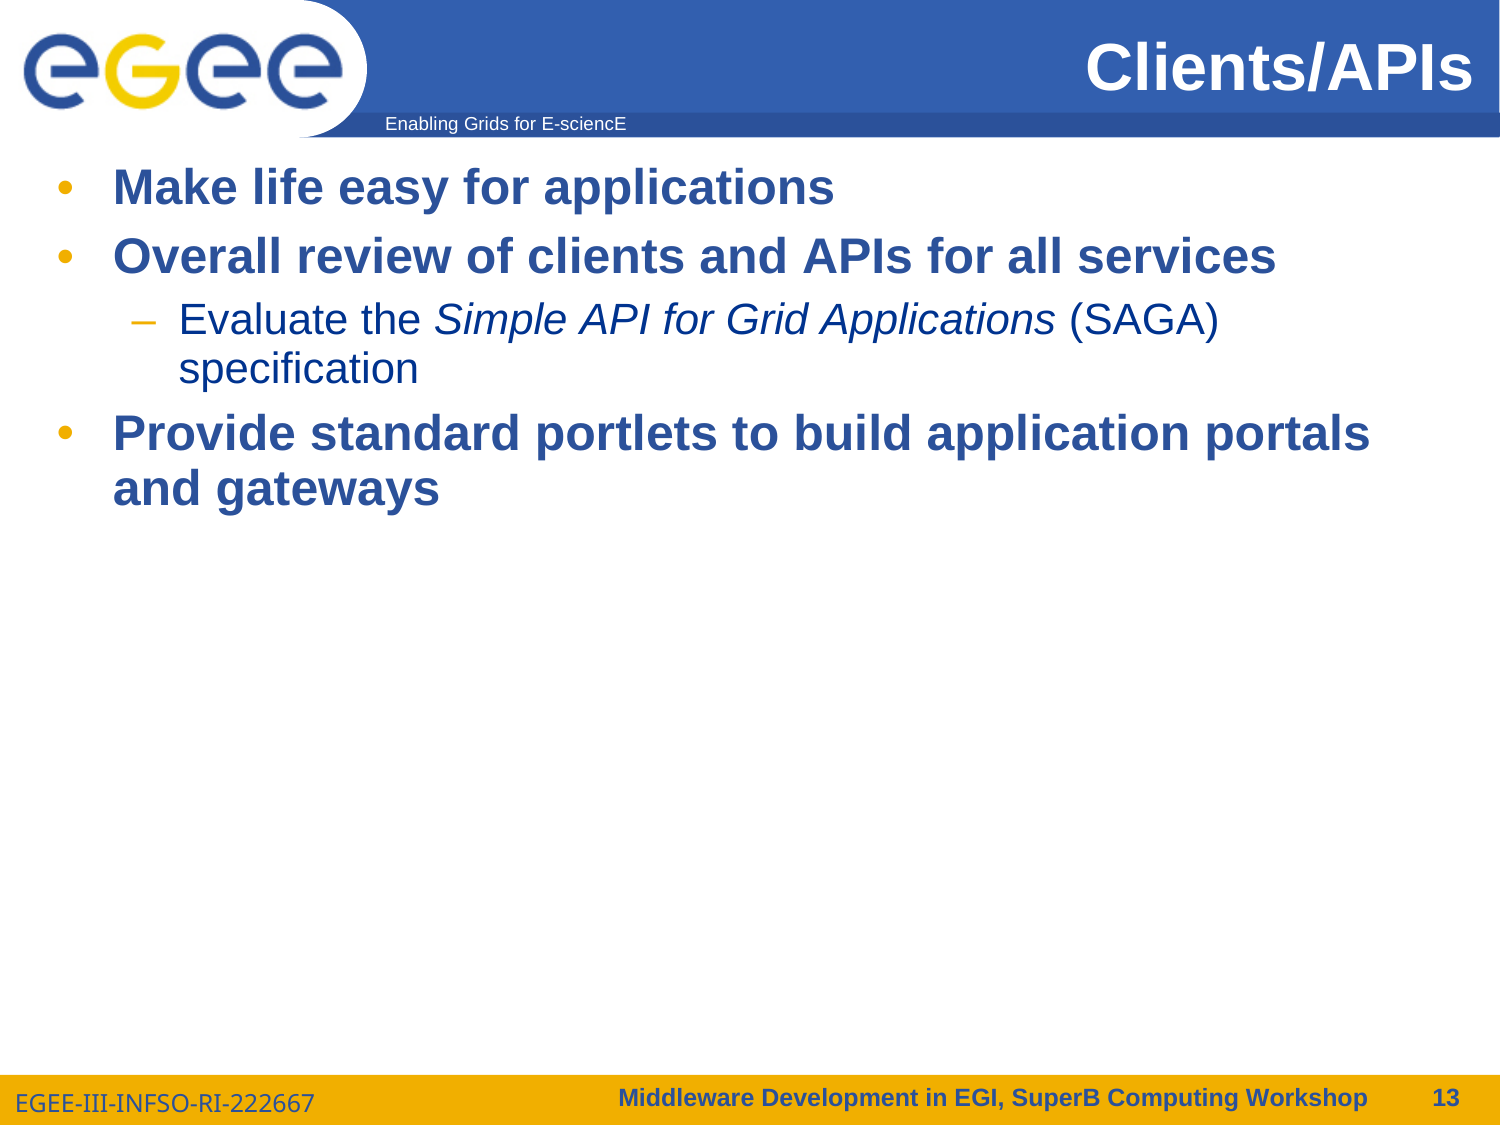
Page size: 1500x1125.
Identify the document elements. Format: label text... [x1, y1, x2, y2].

list Make life easy for applications Overall review of clients and APIs for all services Evaluate the Simple API for Grid Applications (SAGA) specification Provide standard portlets to build application portals and gateways [56, 159, 1466, 888]
picture [18, 30, 349, 112]
title Clients/APIs [369, 0, 1475, 148]
